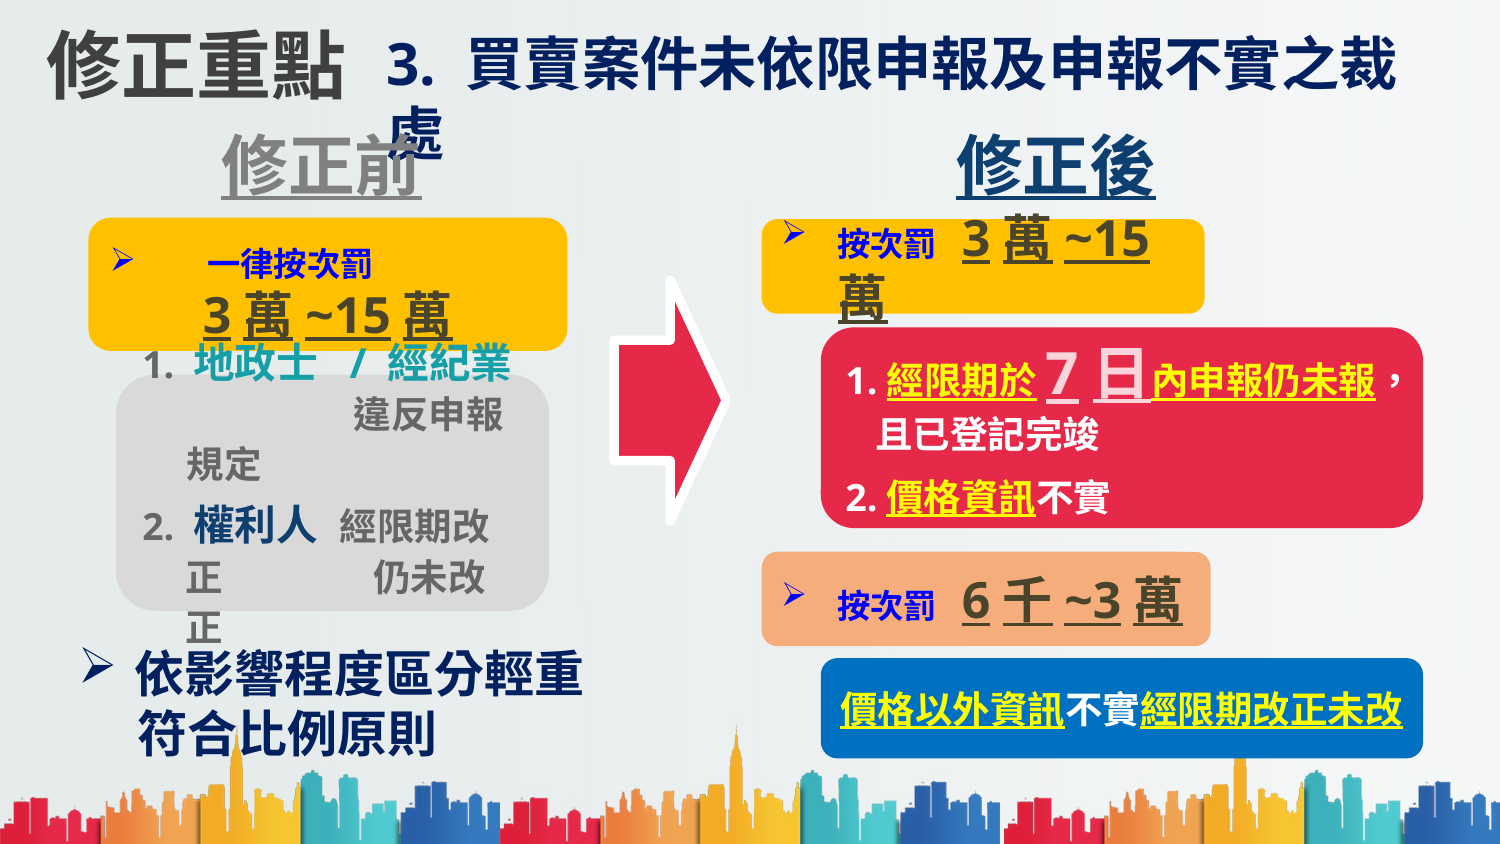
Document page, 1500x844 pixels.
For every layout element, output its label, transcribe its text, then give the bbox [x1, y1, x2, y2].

text_box 依影響程度區分輕重 符合比例原則 [57, 627, 609, 777]
title 修正重點 [5, 23, 371, 103]
text_box 按次罰 6千~3萬 [761, 551, 1211, 647]
text_box 一律按次罰 3萬~15萬 [88, 217, 568, 351]
text_box 修正前 [206, 116, 512, 212]
text_box 按次罰 3萬~15萬 [761, 219, 1205, 314]
text_box 1.經限期於7日內申報仍未報，且已登記完竣 2.價格資訊不實 [820, 327, 1424, 529]
picture [0, 0, 1500, 844]
text_box 價格以外資訊不實經限期改正未改 [820, 658, 1424, 759]
text_box 3. 買賣案件未依限申報及申報不實之裁處 [371, 20, 1471, 175]
text_box 1. 地政士 / 經紀業 違反申報規定 2. 權利人 經限期改正 仍未改正 [115, 374, 550, 611]
text_box [614, 280, 727, 521]
text_box 修正後 [941, 116, 1247, 212]
